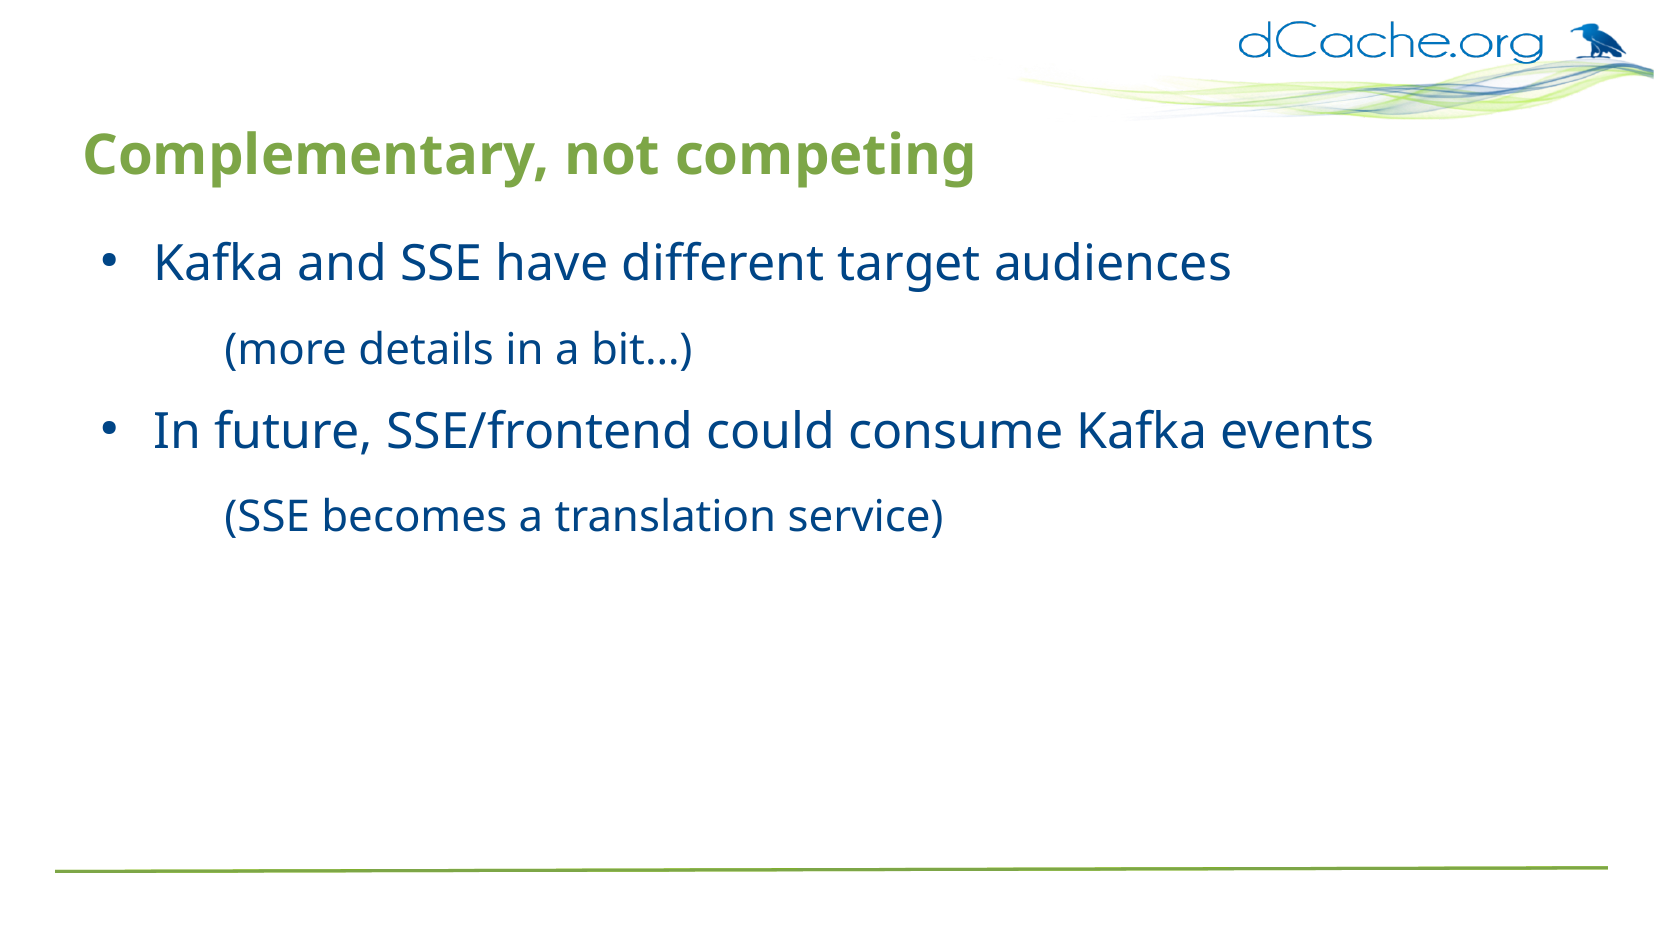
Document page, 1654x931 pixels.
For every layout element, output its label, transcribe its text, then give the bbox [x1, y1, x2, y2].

picture [956, 12, 1654, 127]
title Complementary, not competing [82, 116, 1605, 189]
list Kafka and SSE have different target audiences (more details in a bit…) In future, SSE/frontend could consume Kafka events (SSE becomes a translation service) [82, 227, 1571, 767]
